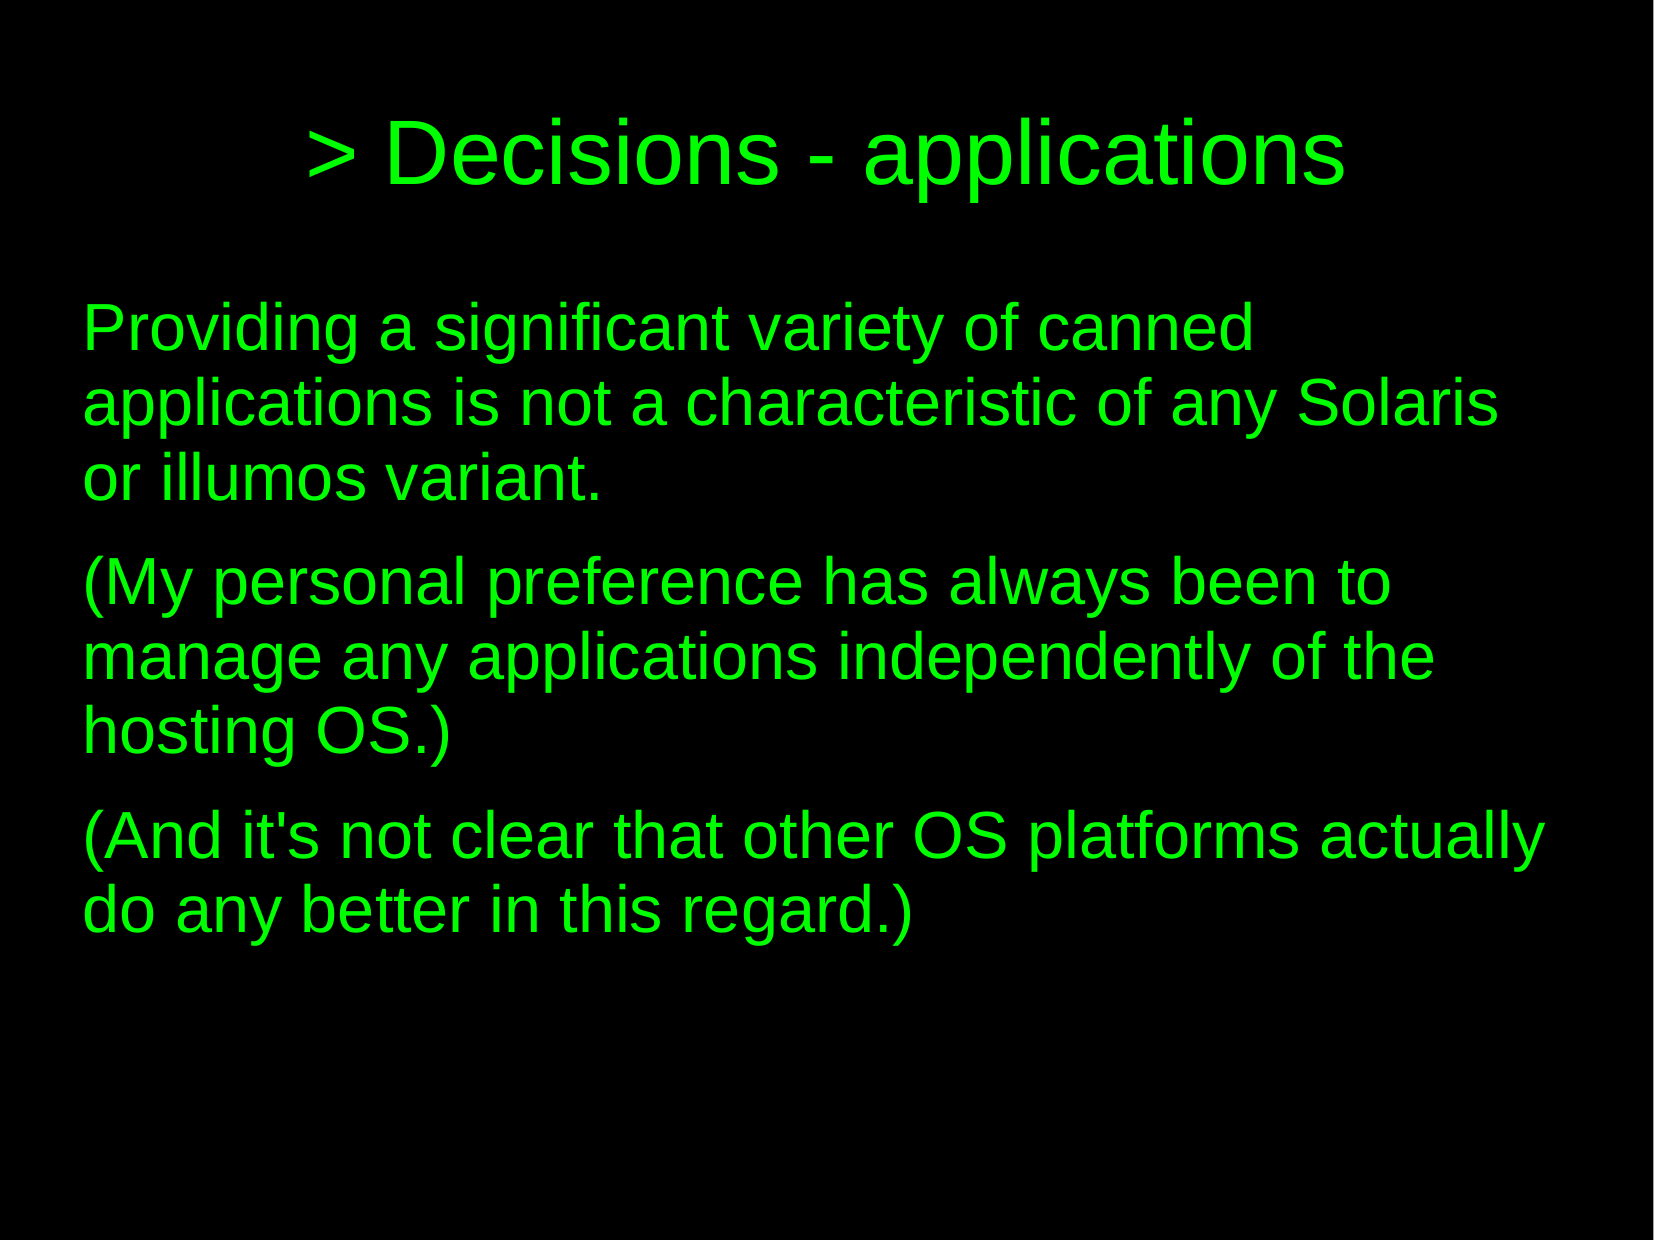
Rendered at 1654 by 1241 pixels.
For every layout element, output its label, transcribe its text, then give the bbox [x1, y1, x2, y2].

list Providing a significant variety of canned applications is not a characteristic of any Solaris or illumos variant. (My personal preference has always been to manage any applications independently of the hosting OS.) (And it's not clear that other OS platforms actually do any better in this regard.) [82, 290, 1571, 1010]
title > Decisions - applications [82, 49, 1571, 257]
